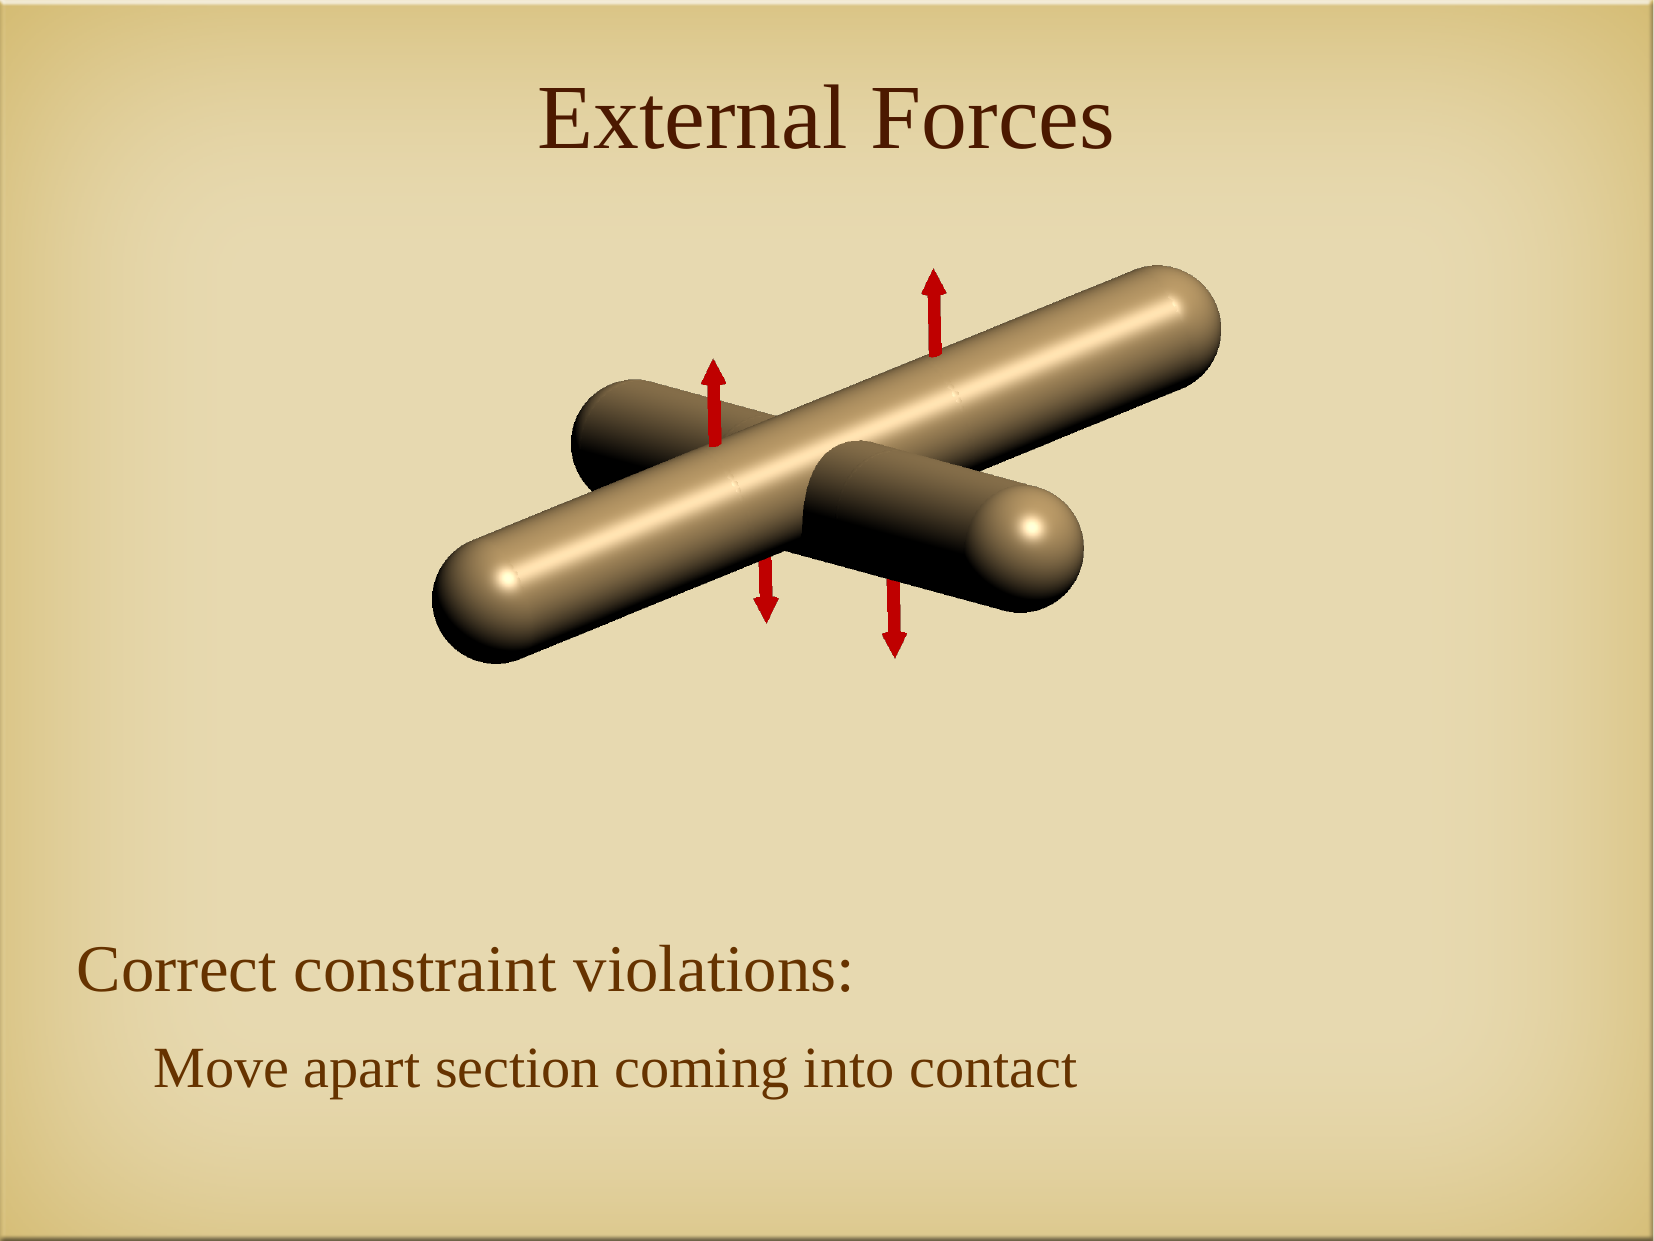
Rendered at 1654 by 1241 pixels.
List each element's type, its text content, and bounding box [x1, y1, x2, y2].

picture [0, 0, 1654, 1241]
title External Forces [59, 58, 1595, 178]
list Correct constraint violations: Move apart section coming into contact [59, 206, 1595, 1182]
